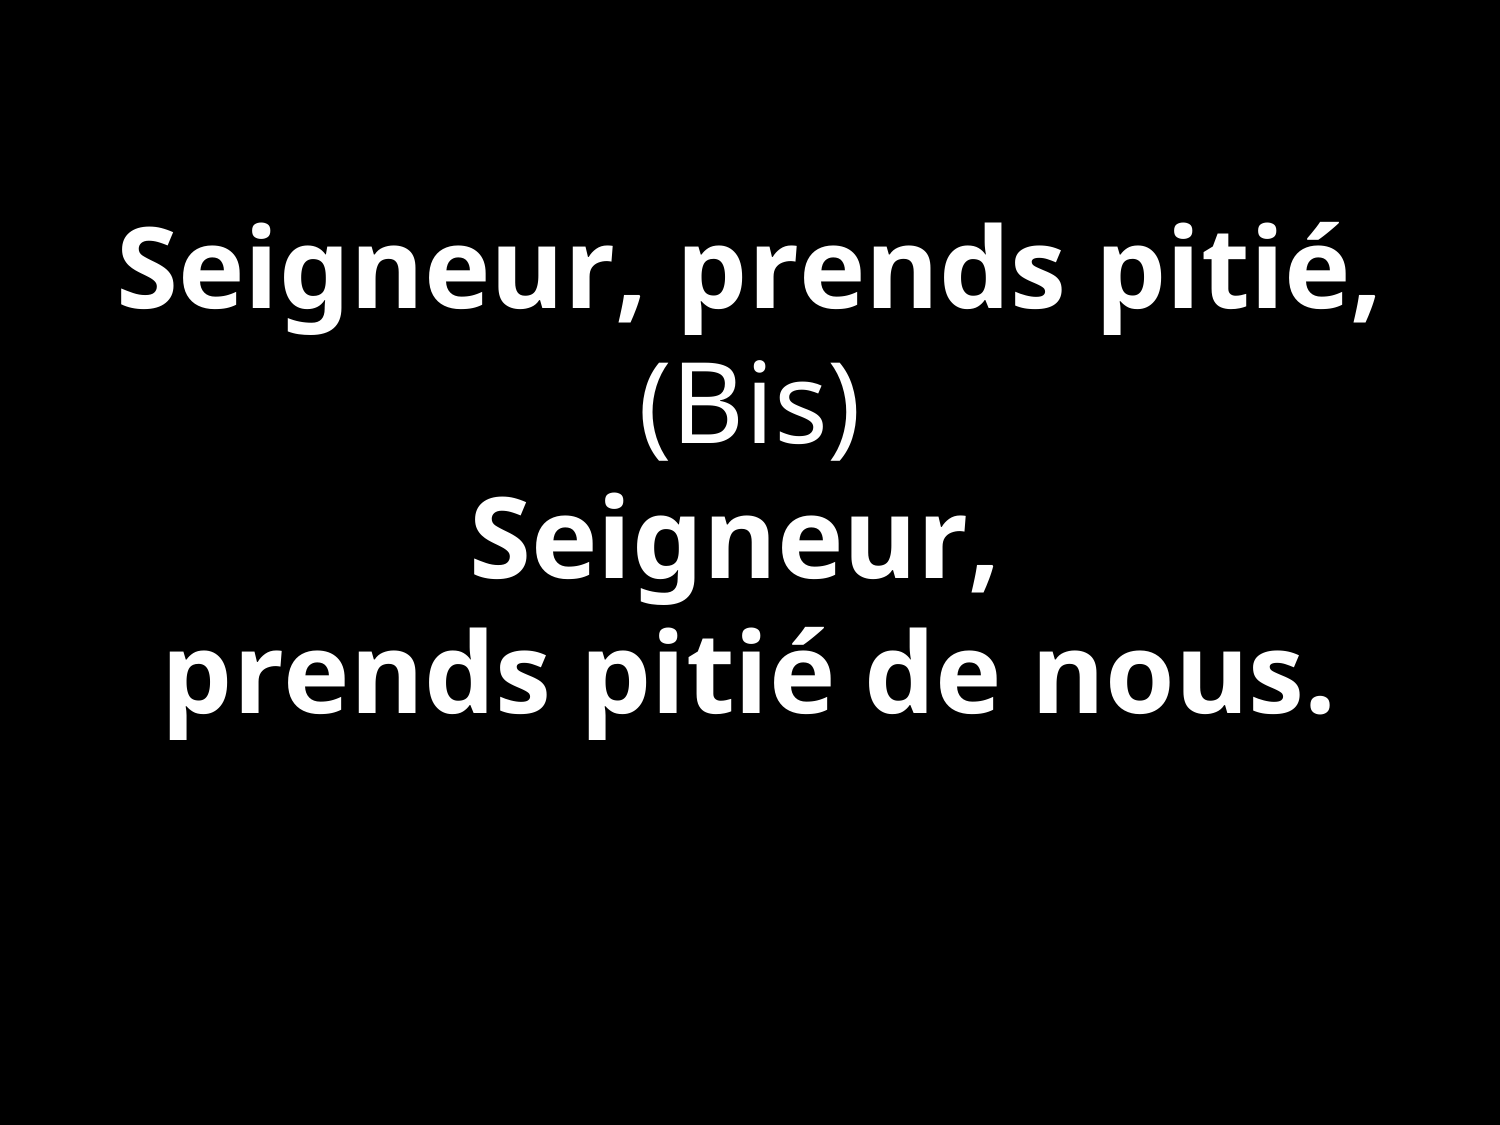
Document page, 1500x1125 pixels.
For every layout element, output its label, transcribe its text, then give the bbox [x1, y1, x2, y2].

text_box Seigneur, prends pitié, (Bis) Seigneur, prends pitié de nous. [0, 11, 1500, 591]
